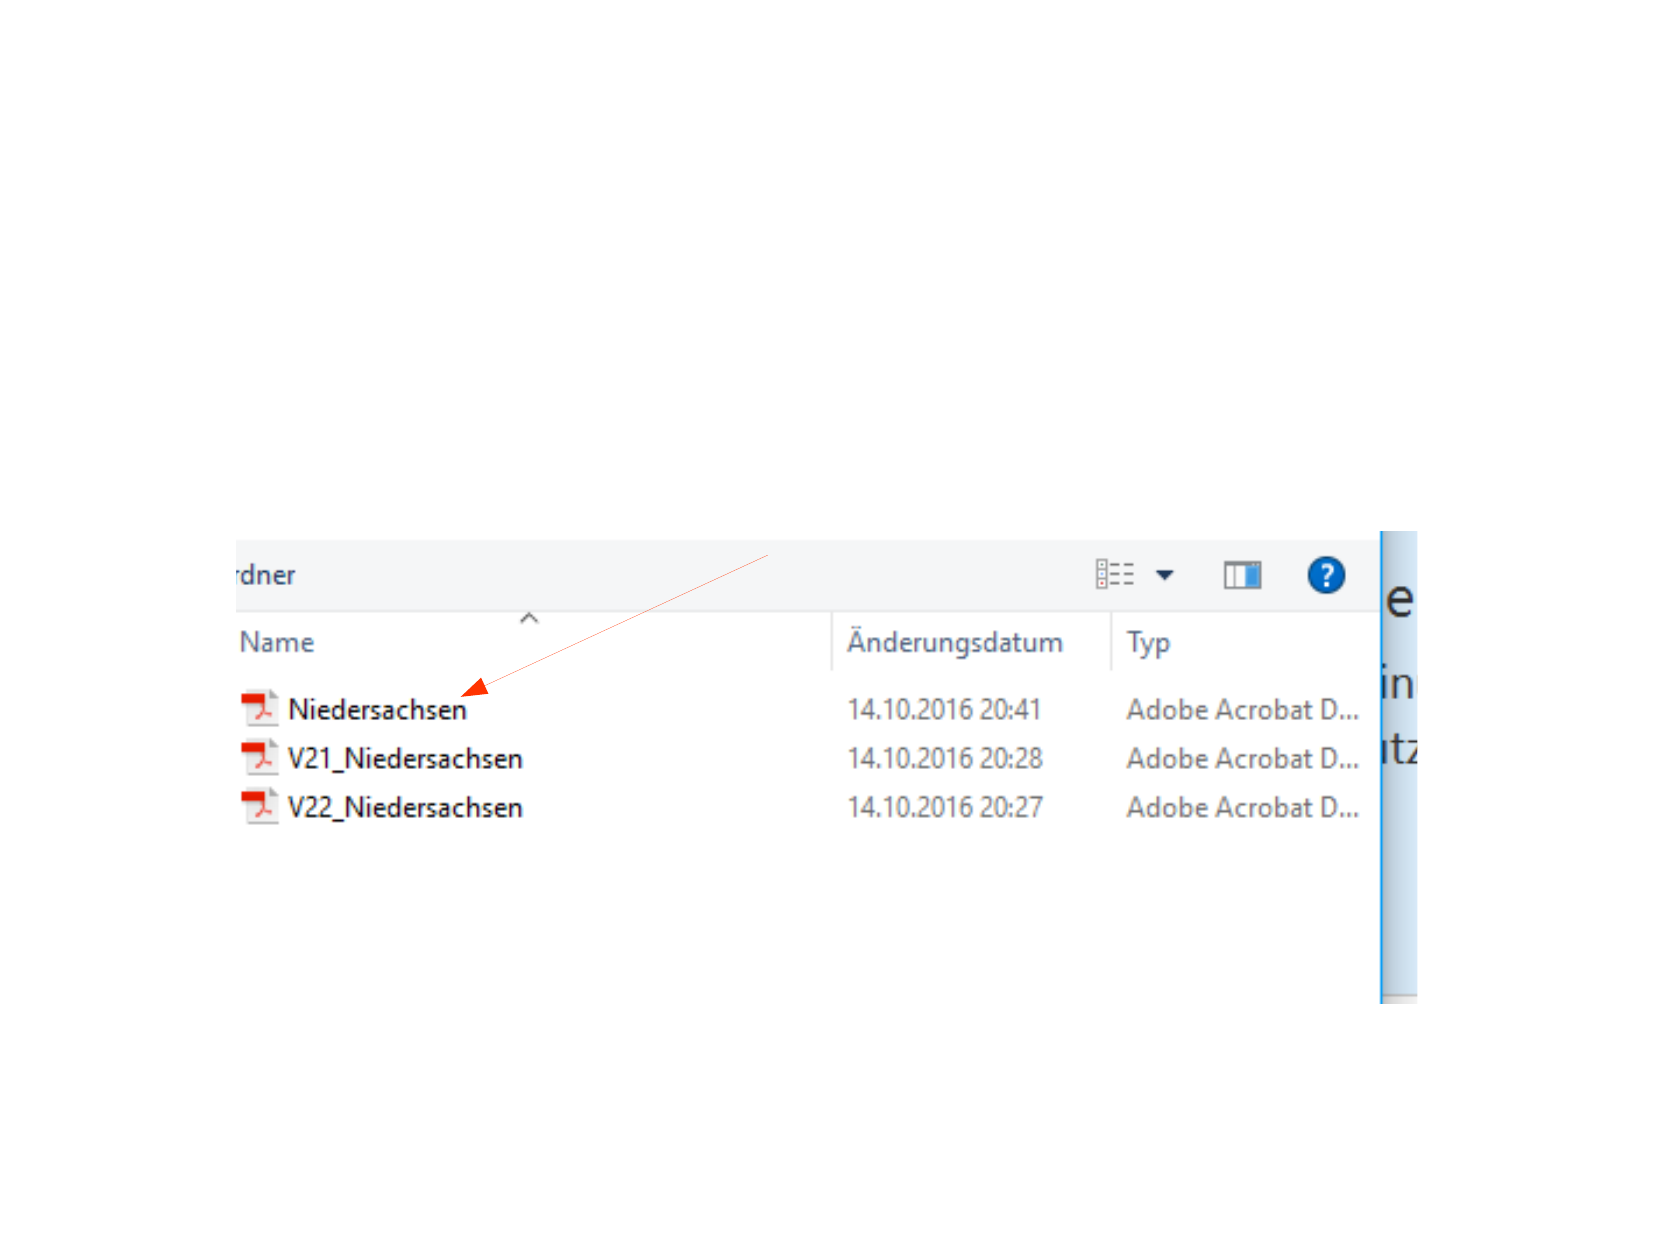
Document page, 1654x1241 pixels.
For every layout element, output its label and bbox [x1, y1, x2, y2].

picture [236, 531, 1418, 1004]
